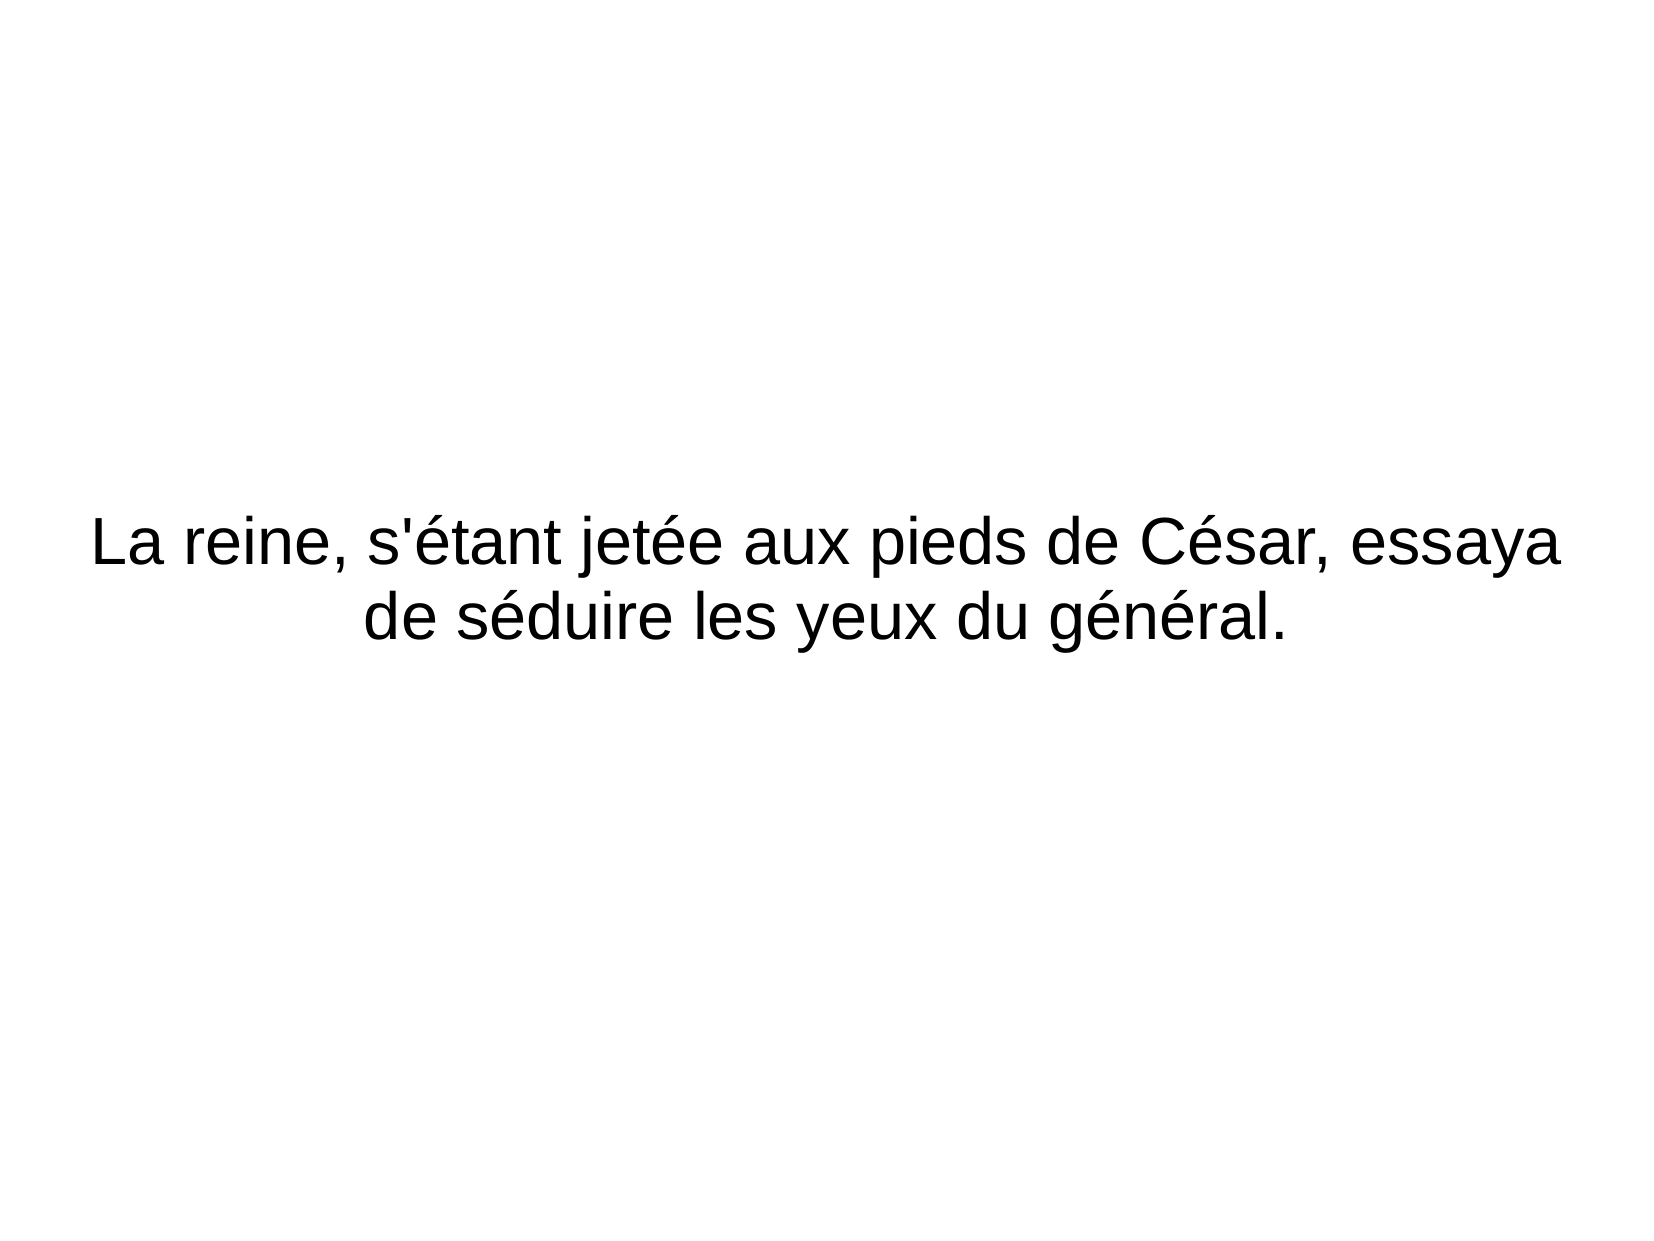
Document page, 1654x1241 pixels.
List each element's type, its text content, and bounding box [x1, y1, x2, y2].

subtitle La reine, s'étant jetée aux pieds de César, essaya de séduire les yeux du général. [82, 49, 1571, 1109]
